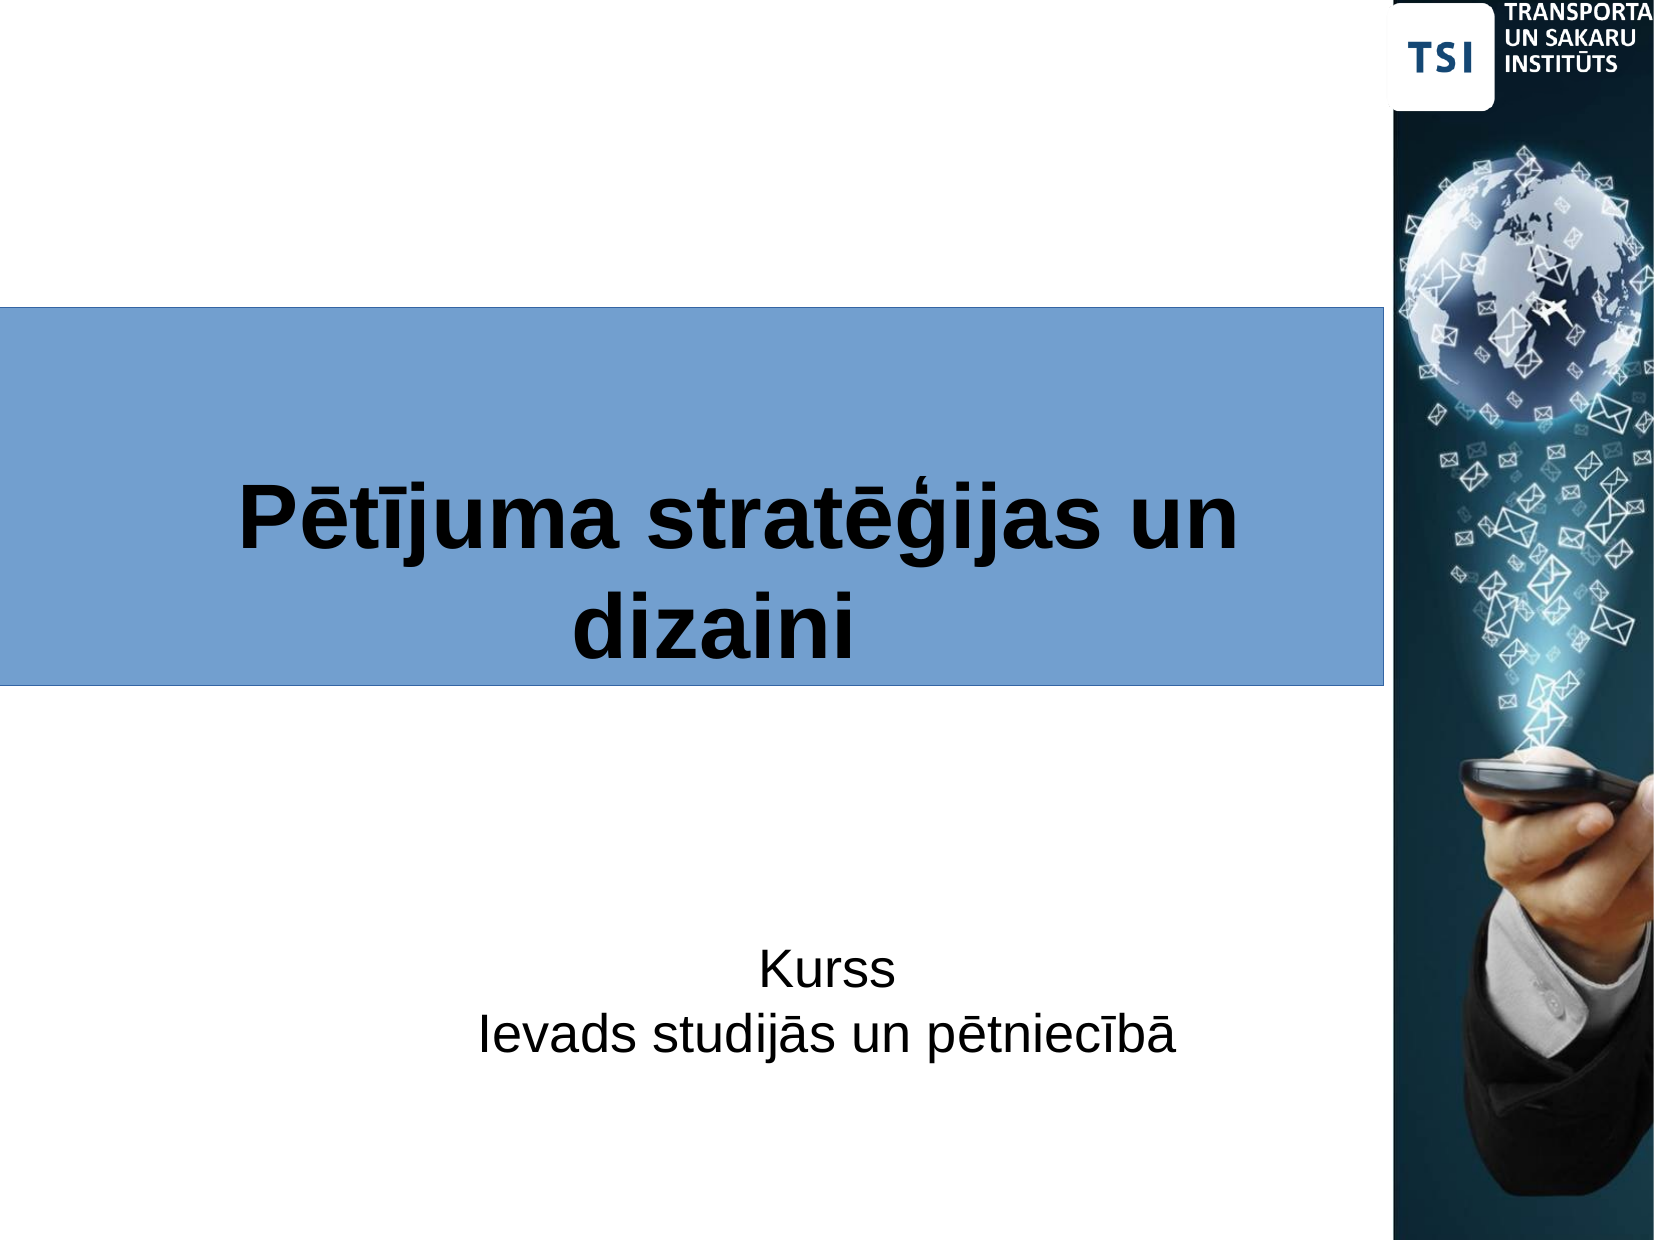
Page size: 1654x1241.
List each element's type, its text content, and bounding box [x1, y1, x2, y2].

text_box Kurss Ievads studijās un pētniecībā [0, 928, 1392, 1134]
picture [1383, 0, 1654, 1240]
text_box [0, 307, 1384, 686]
title Pētījuma stratēģijas un dizaini [70, 455, 1384, 678]
